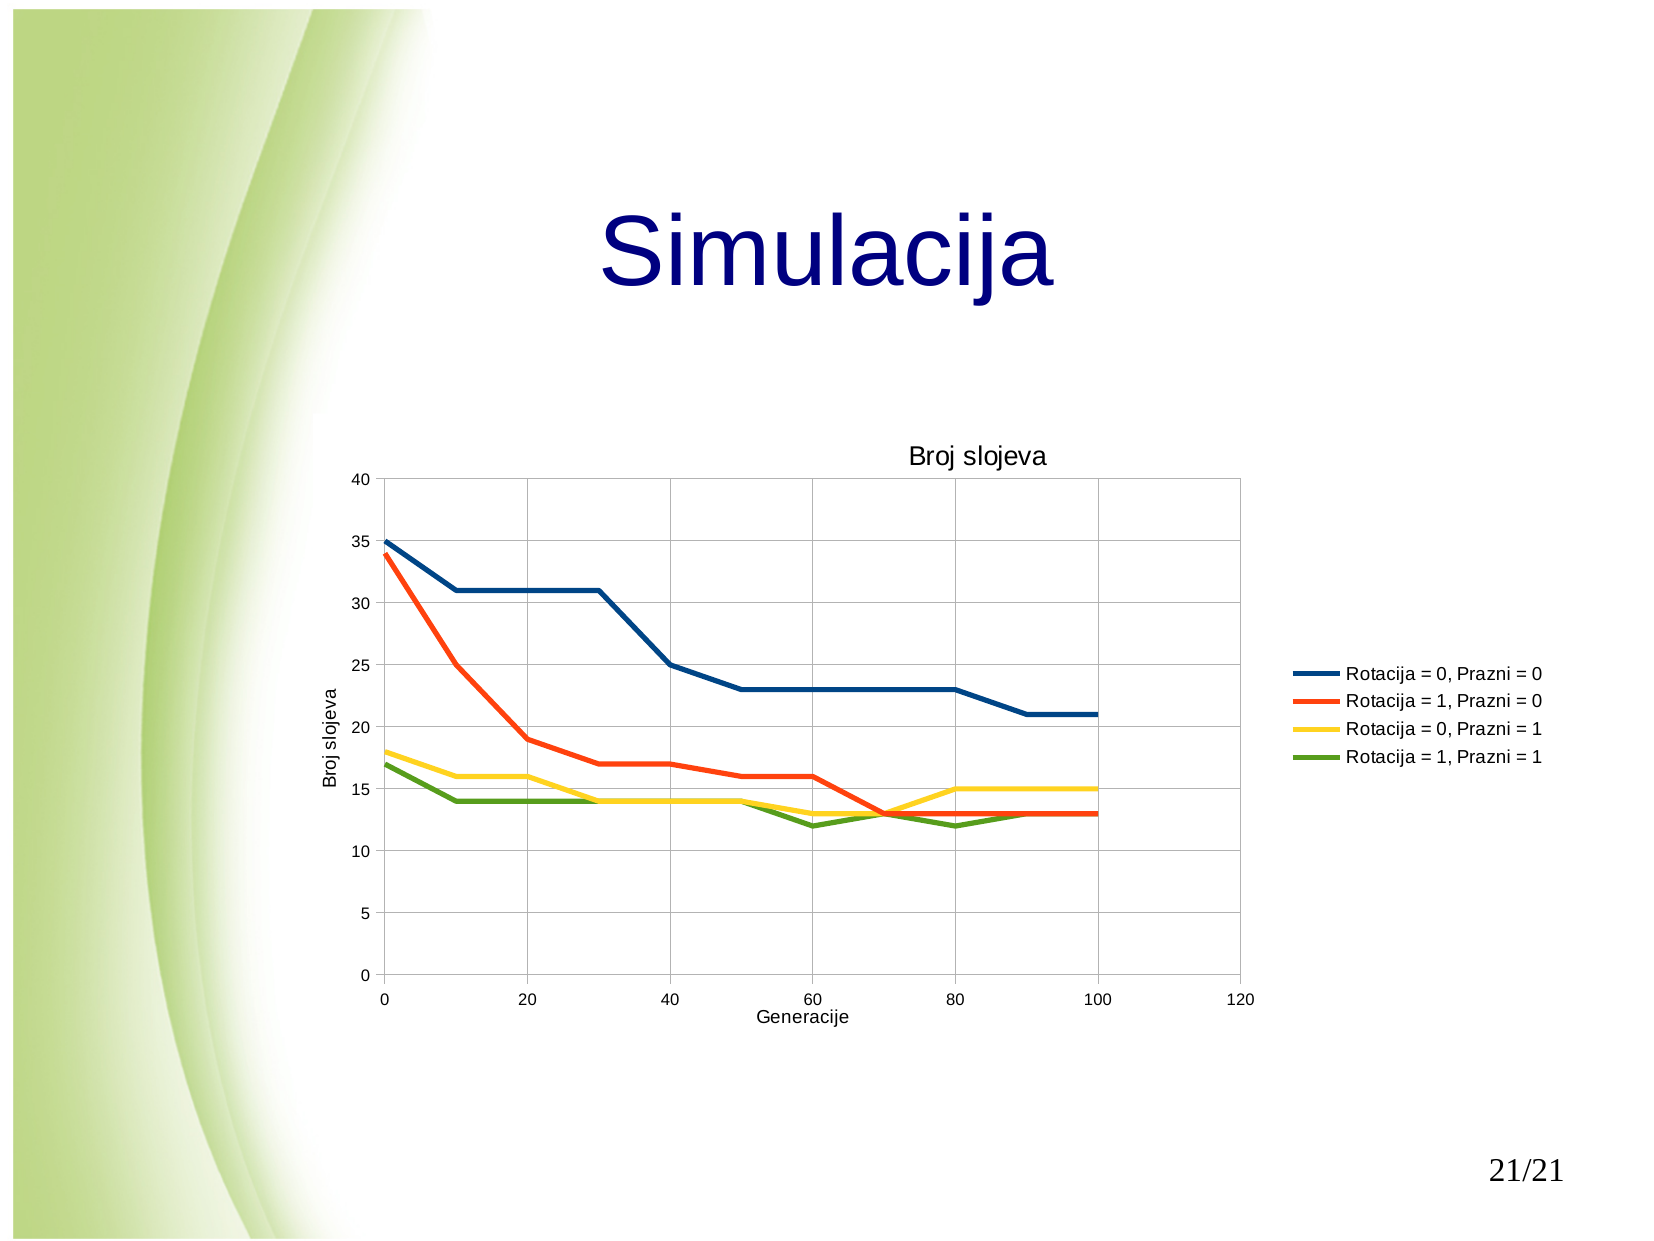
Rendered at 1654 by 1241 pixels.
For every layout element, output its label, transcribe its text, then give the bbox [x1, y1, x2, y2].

chart [312, 413, 1642, 1034]
title Simulacija [0, 147, 1654, 355]
picture [7, 355, 1654, 1241]
picture [7, 3, 1654, 147]
